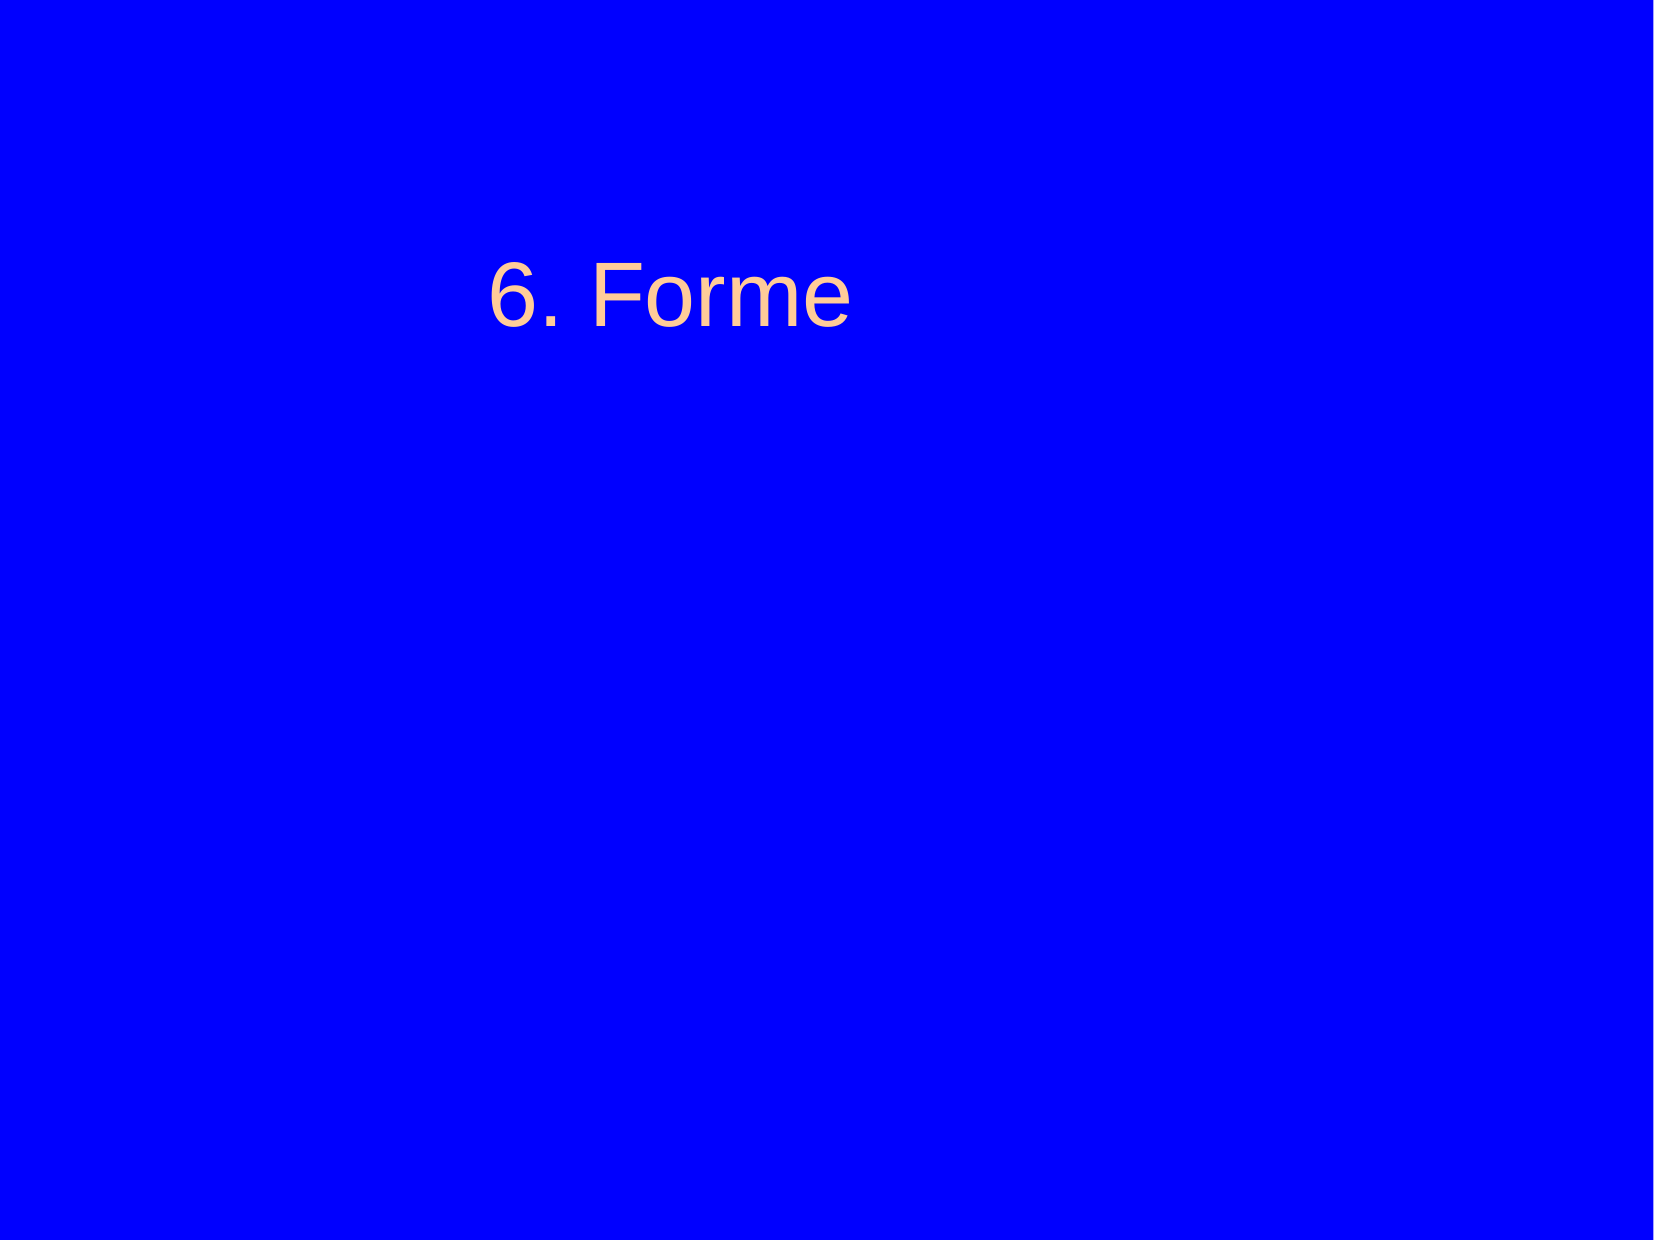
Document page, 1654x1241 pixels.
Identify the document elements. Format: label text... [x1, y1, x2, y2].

text_box 6. Forme [472, 236, 1066, 414]
